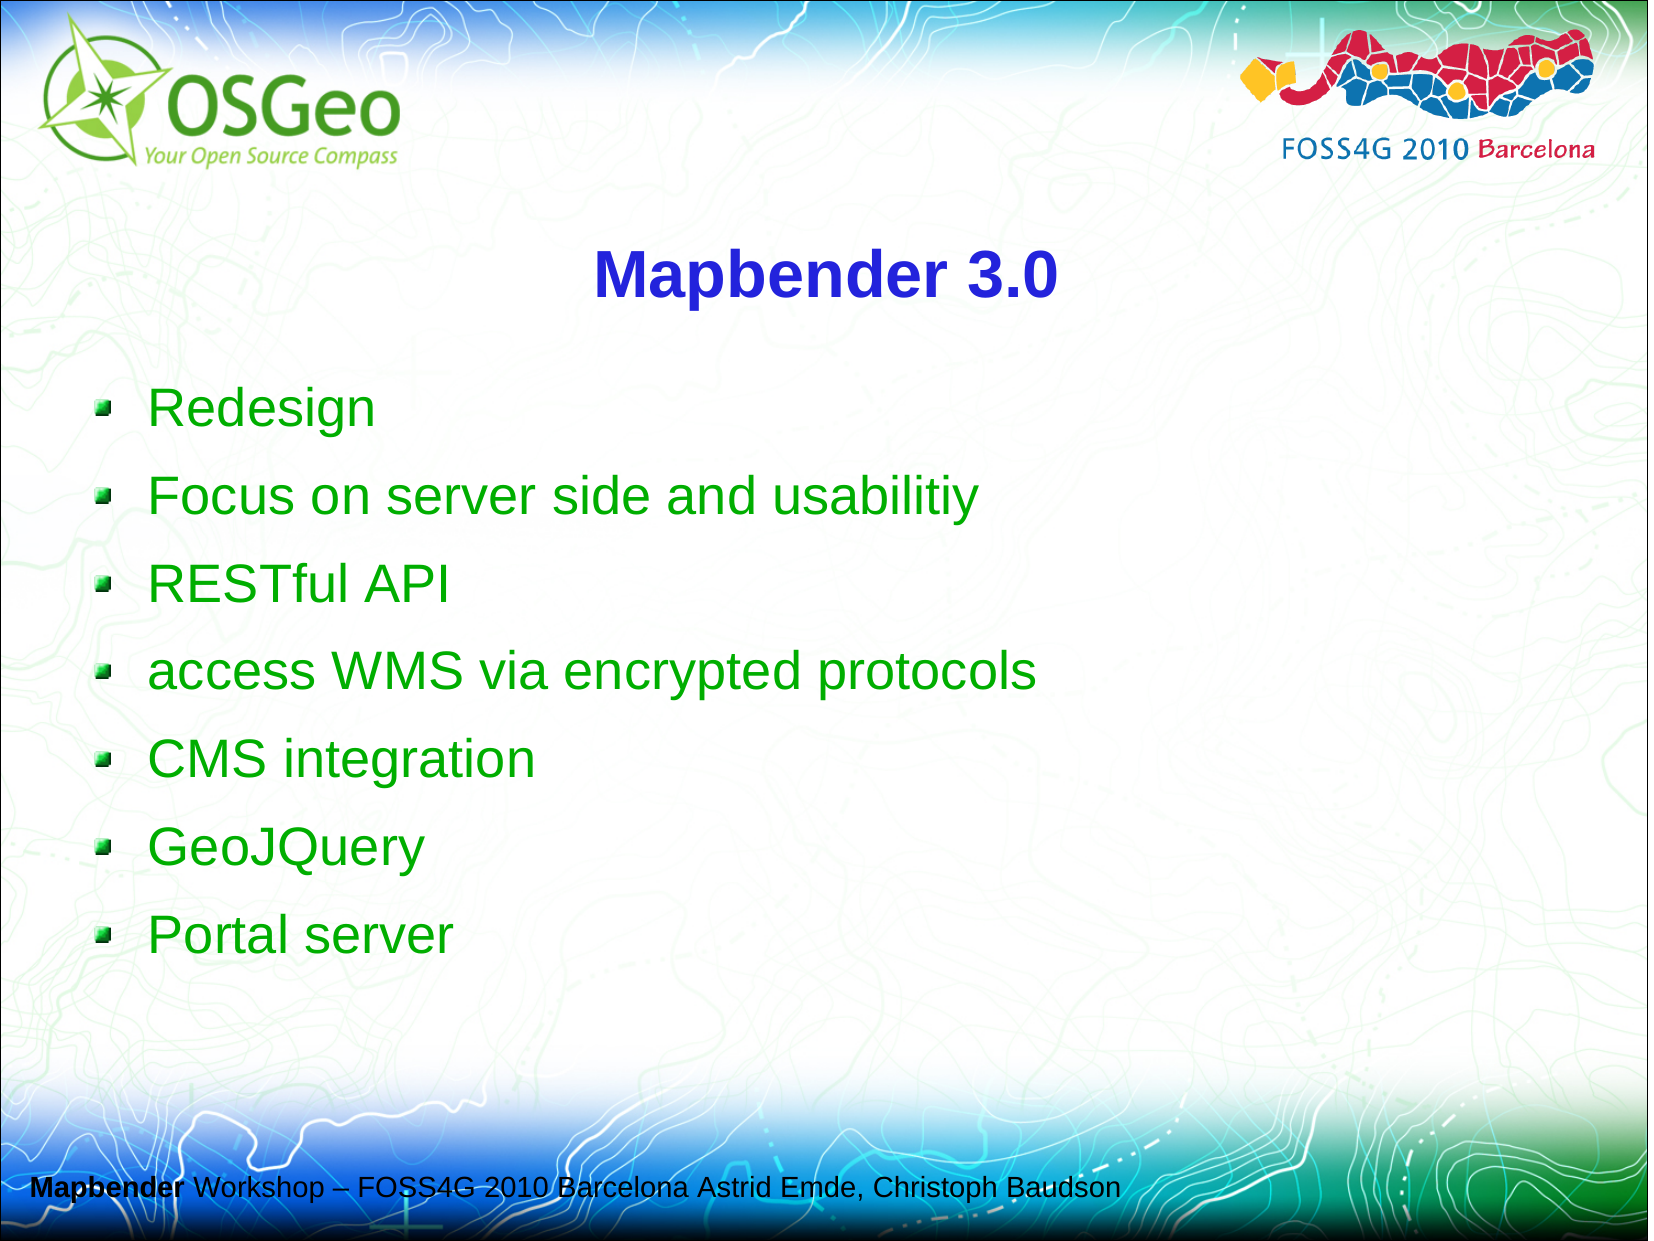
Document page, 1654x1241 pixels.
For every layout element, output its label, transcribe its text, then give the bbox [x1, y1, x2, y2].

list Redesign Focus on server side and usabilitiy RESTful API access WMS via encrypted protocols CMS integration GeoJQuery Portal server [76, 377, 1565, 1182]
picture [1, 1, 1647, 1240]
title Mapbender 3.0 [82, 208, 1571, 342]
